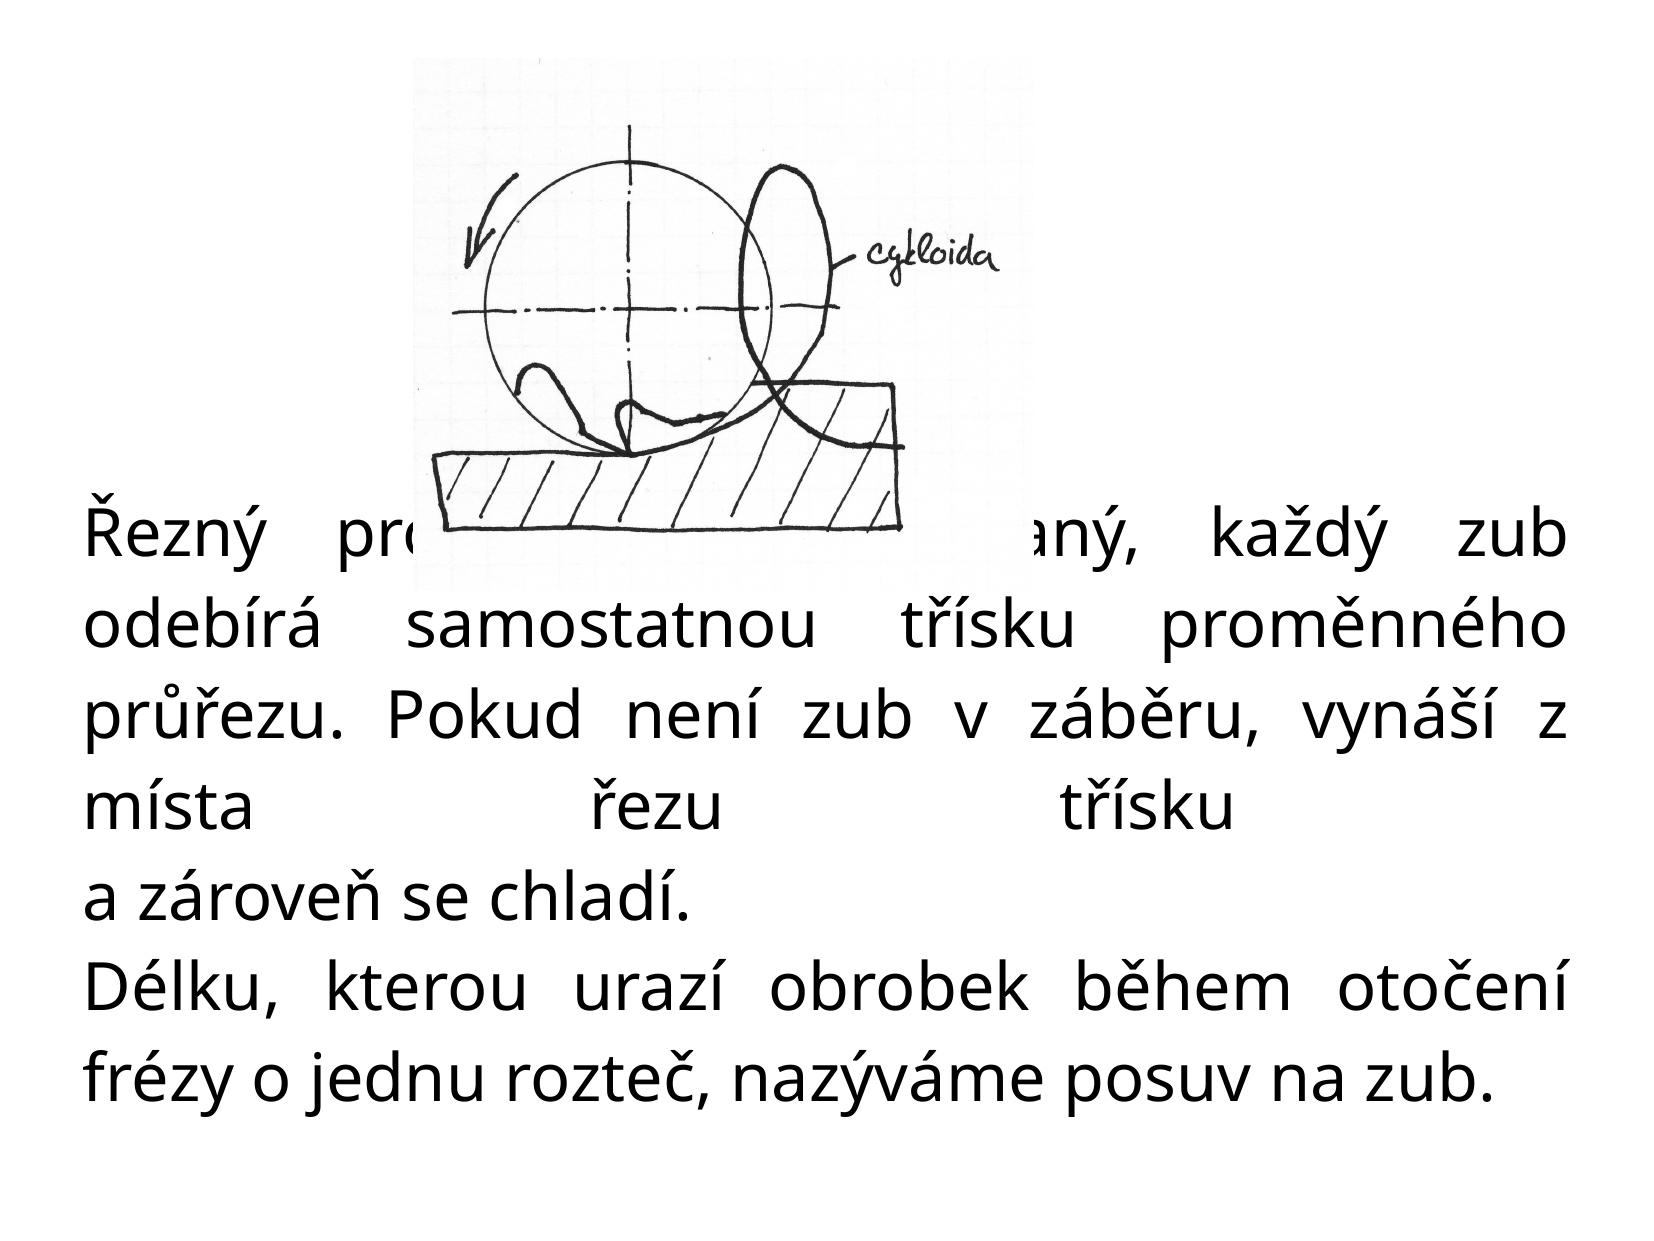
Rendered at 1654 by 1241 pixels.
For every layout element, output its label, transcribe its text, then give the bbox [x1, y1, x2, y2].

subtitle Řezný proces je přerušovaný, každý zub odebírá samostatnou třísku proměnného průřezu. Pokud není zub v záběru, vynáší z místa řezu třísku a zároveň se chladí. Délku, kterou urazí obrobek během otočení frézy o jednu rozteč, nazýváme posuv na zub. [82, 56, 1571, 1102]
picture [413, 58, 1034, 591]
